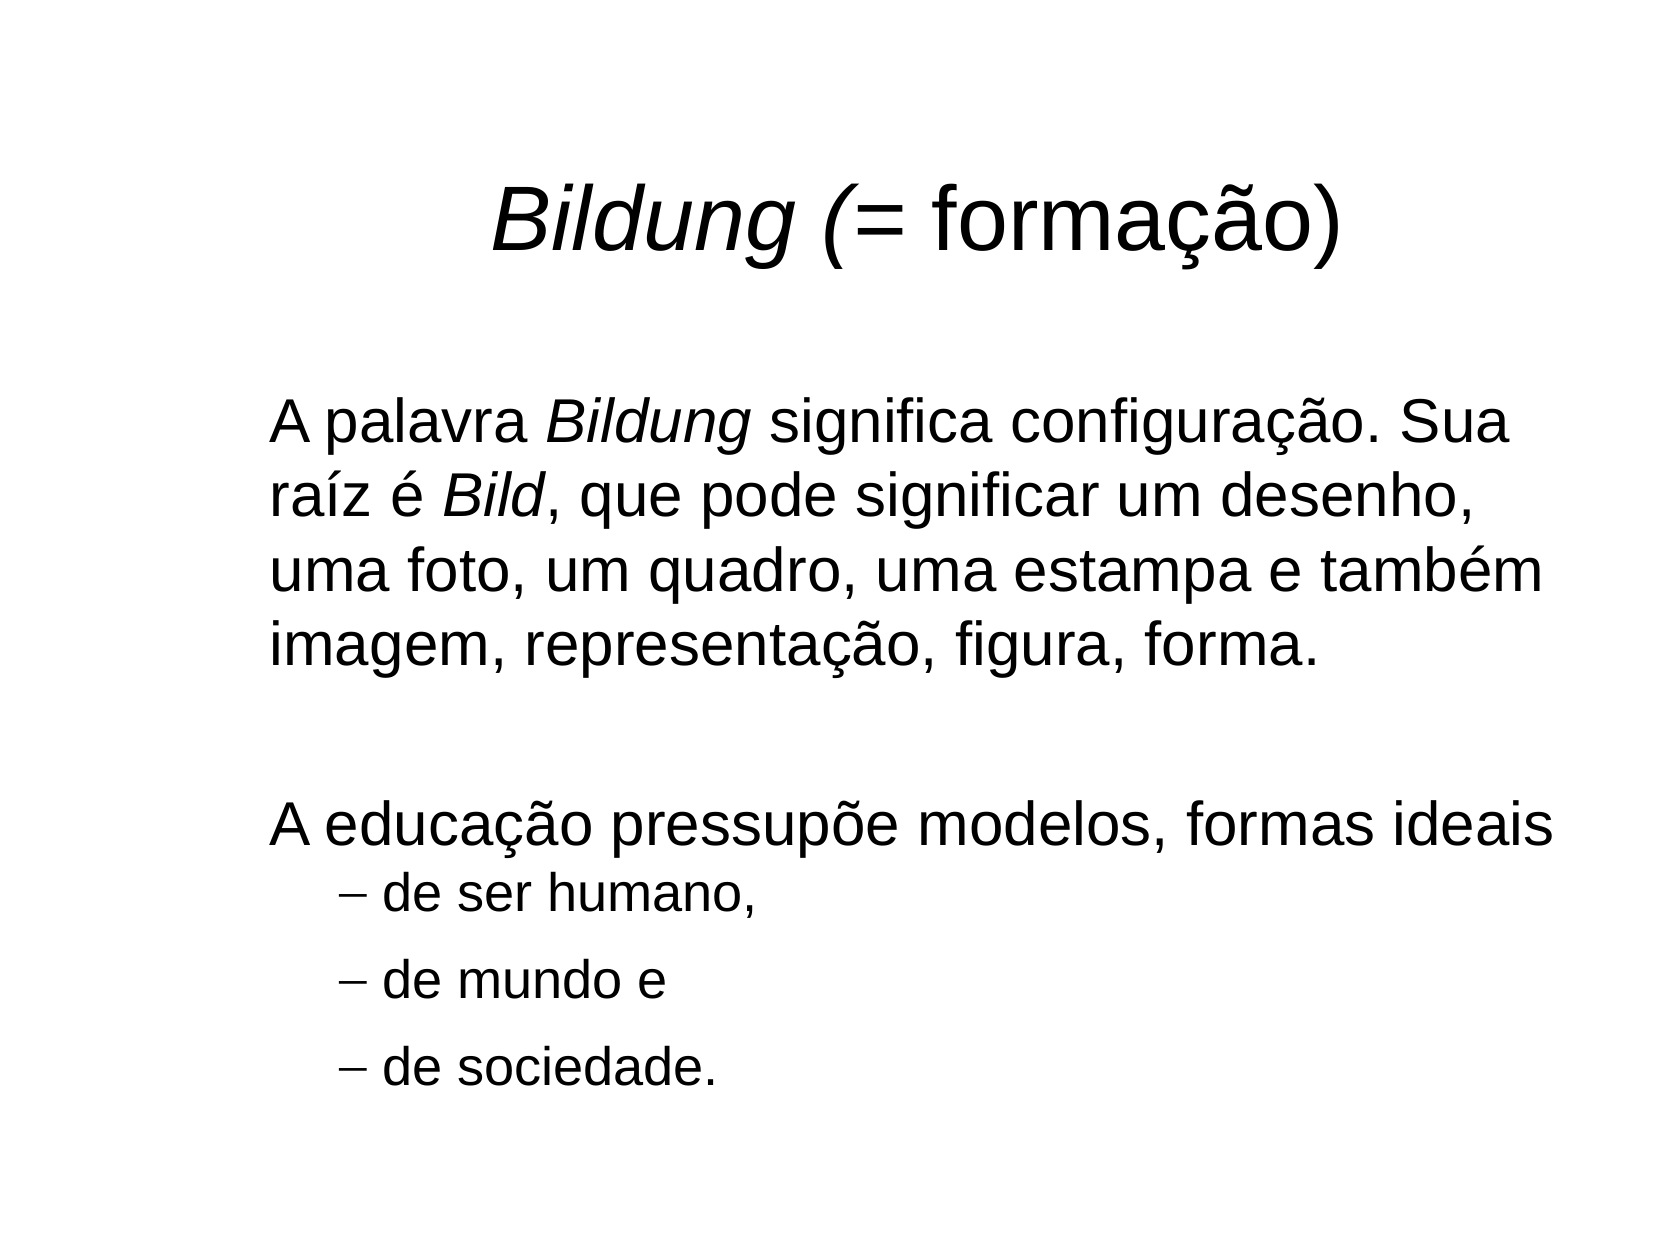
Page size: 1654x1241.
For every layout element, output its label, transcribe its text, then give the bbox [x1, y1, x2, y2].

title Bildung (= formação) [214, 110, 1621, 317]
list A palavra Bildung significa configuração. Sua raíz é Bild, que pode significar um desenho, uma foto, um quadro, uma estampa e também imagem, representação, figura, forma. A educação pressupõe modelos, formas ideais de ser humano, de mundo e de sociedade. [202, 372, 1609, 1117]
